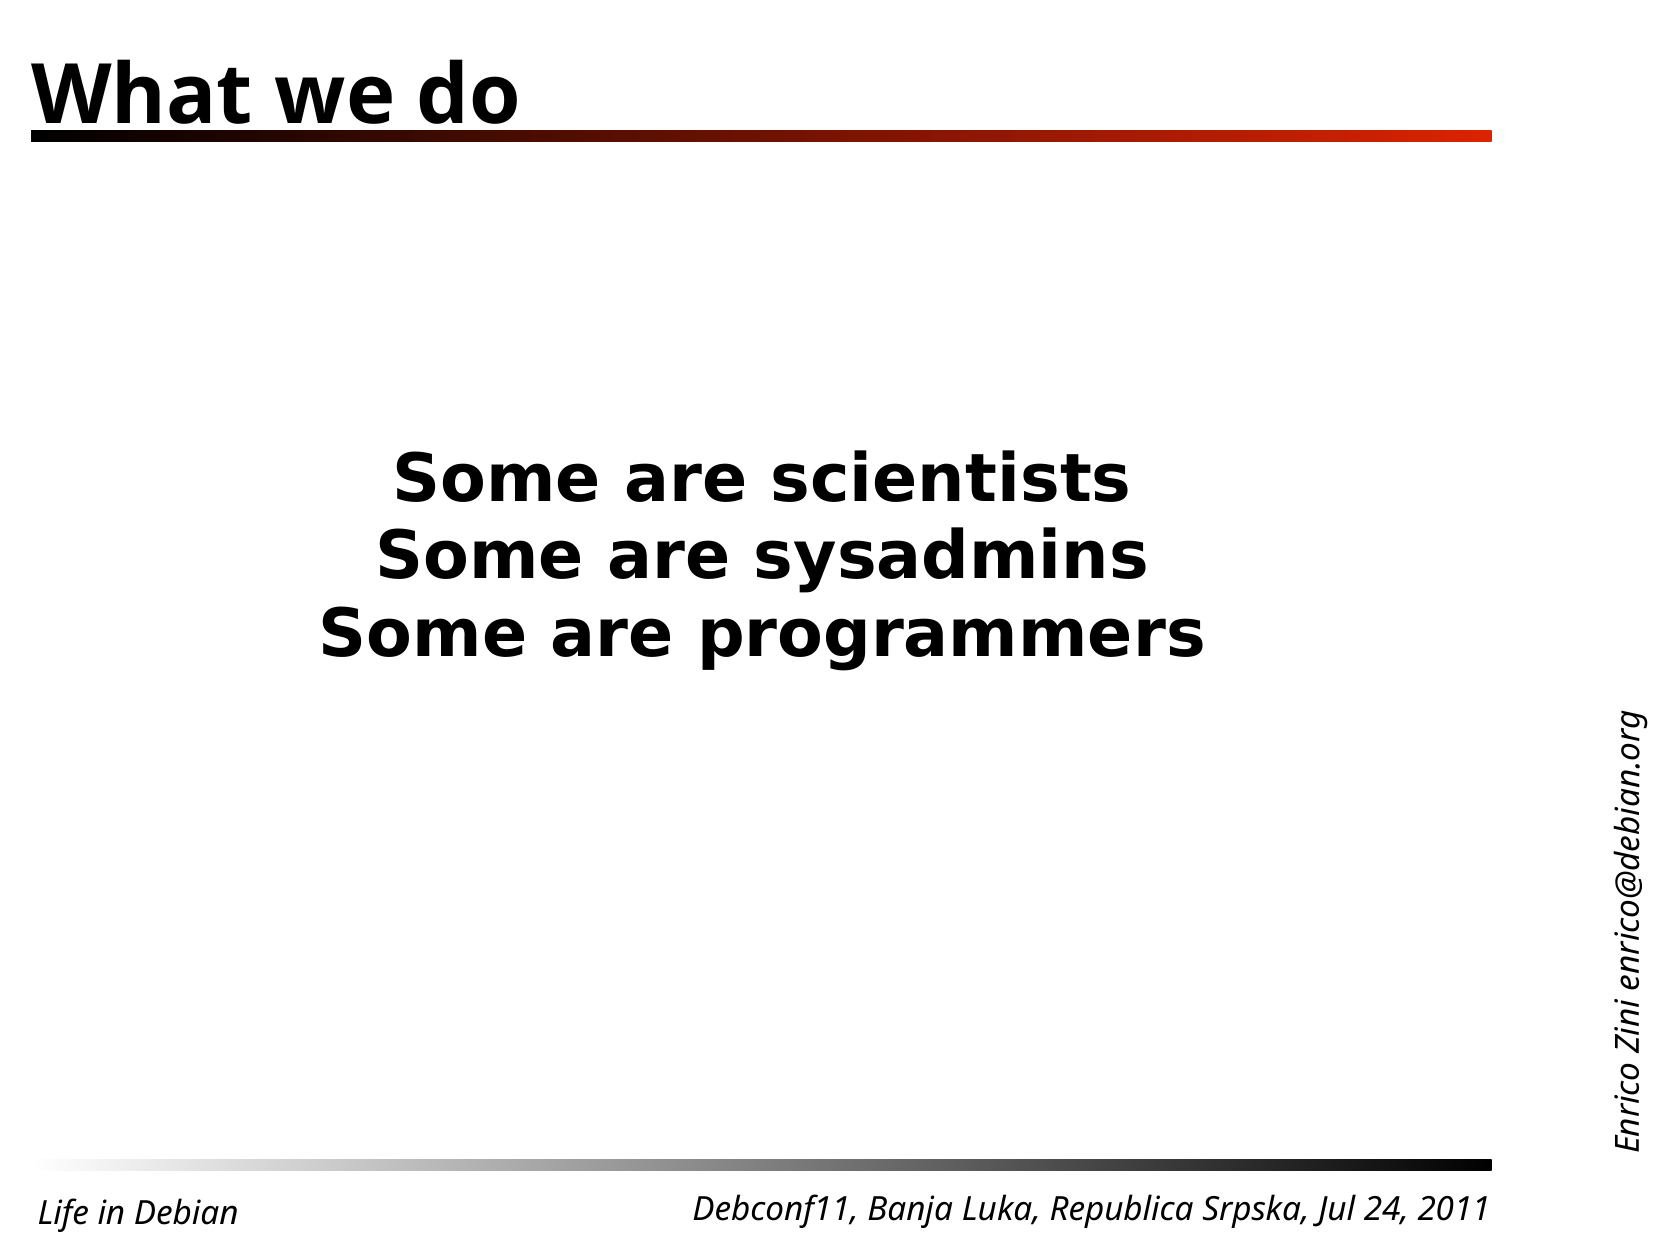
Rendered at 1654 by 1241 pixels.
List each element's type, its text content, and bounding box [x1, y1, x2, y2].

text_box What we do [31, 34, 1438, 168]
text_box Some are scientists Some are sysadmins Some are programmers [30, 439, 1495, 673]
